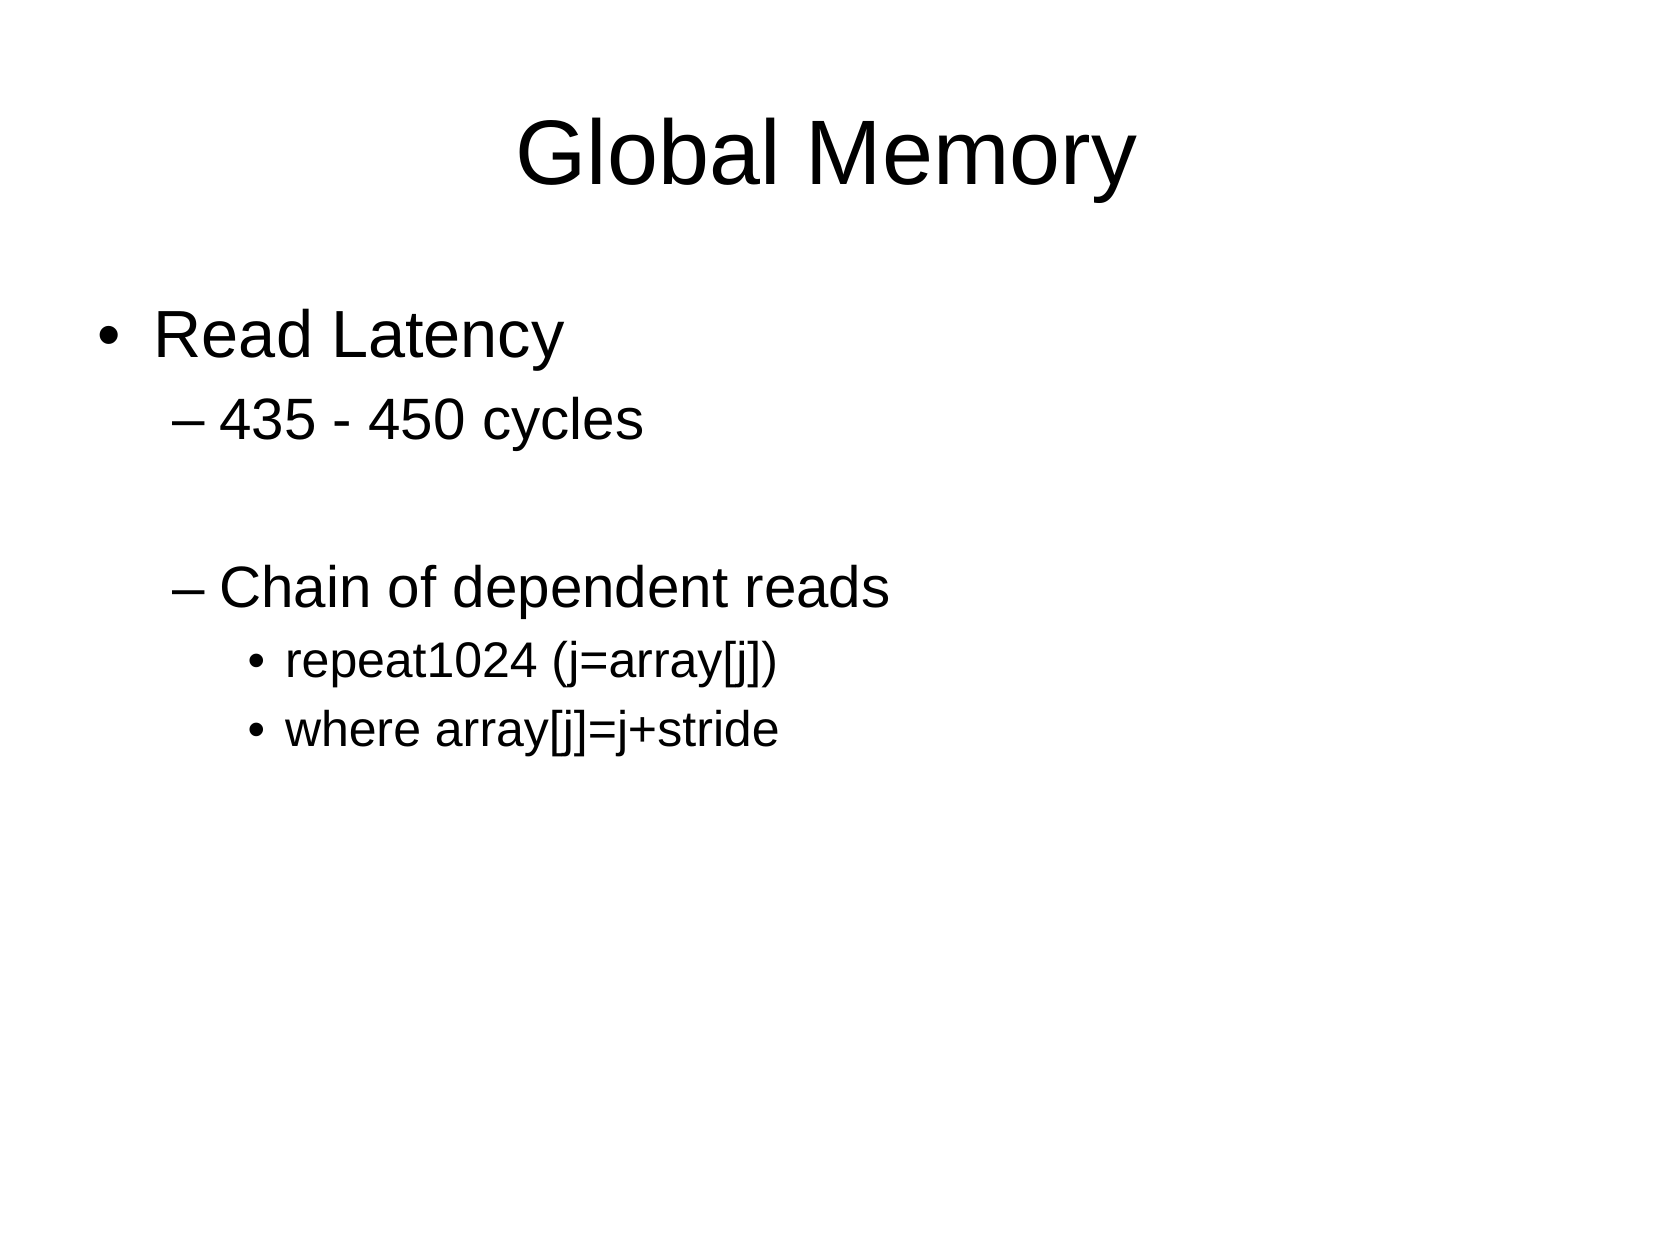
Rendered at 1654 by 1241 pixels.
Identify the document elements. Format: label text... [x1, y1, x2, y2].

list Read Latency 435 - 450 cycles Chain of dependent reads repeat1024 (j=array[j]) where array[j]=j+stride [82, 289, 1571, 1108]
title Global Memory [82, 49, 1571, 257]
